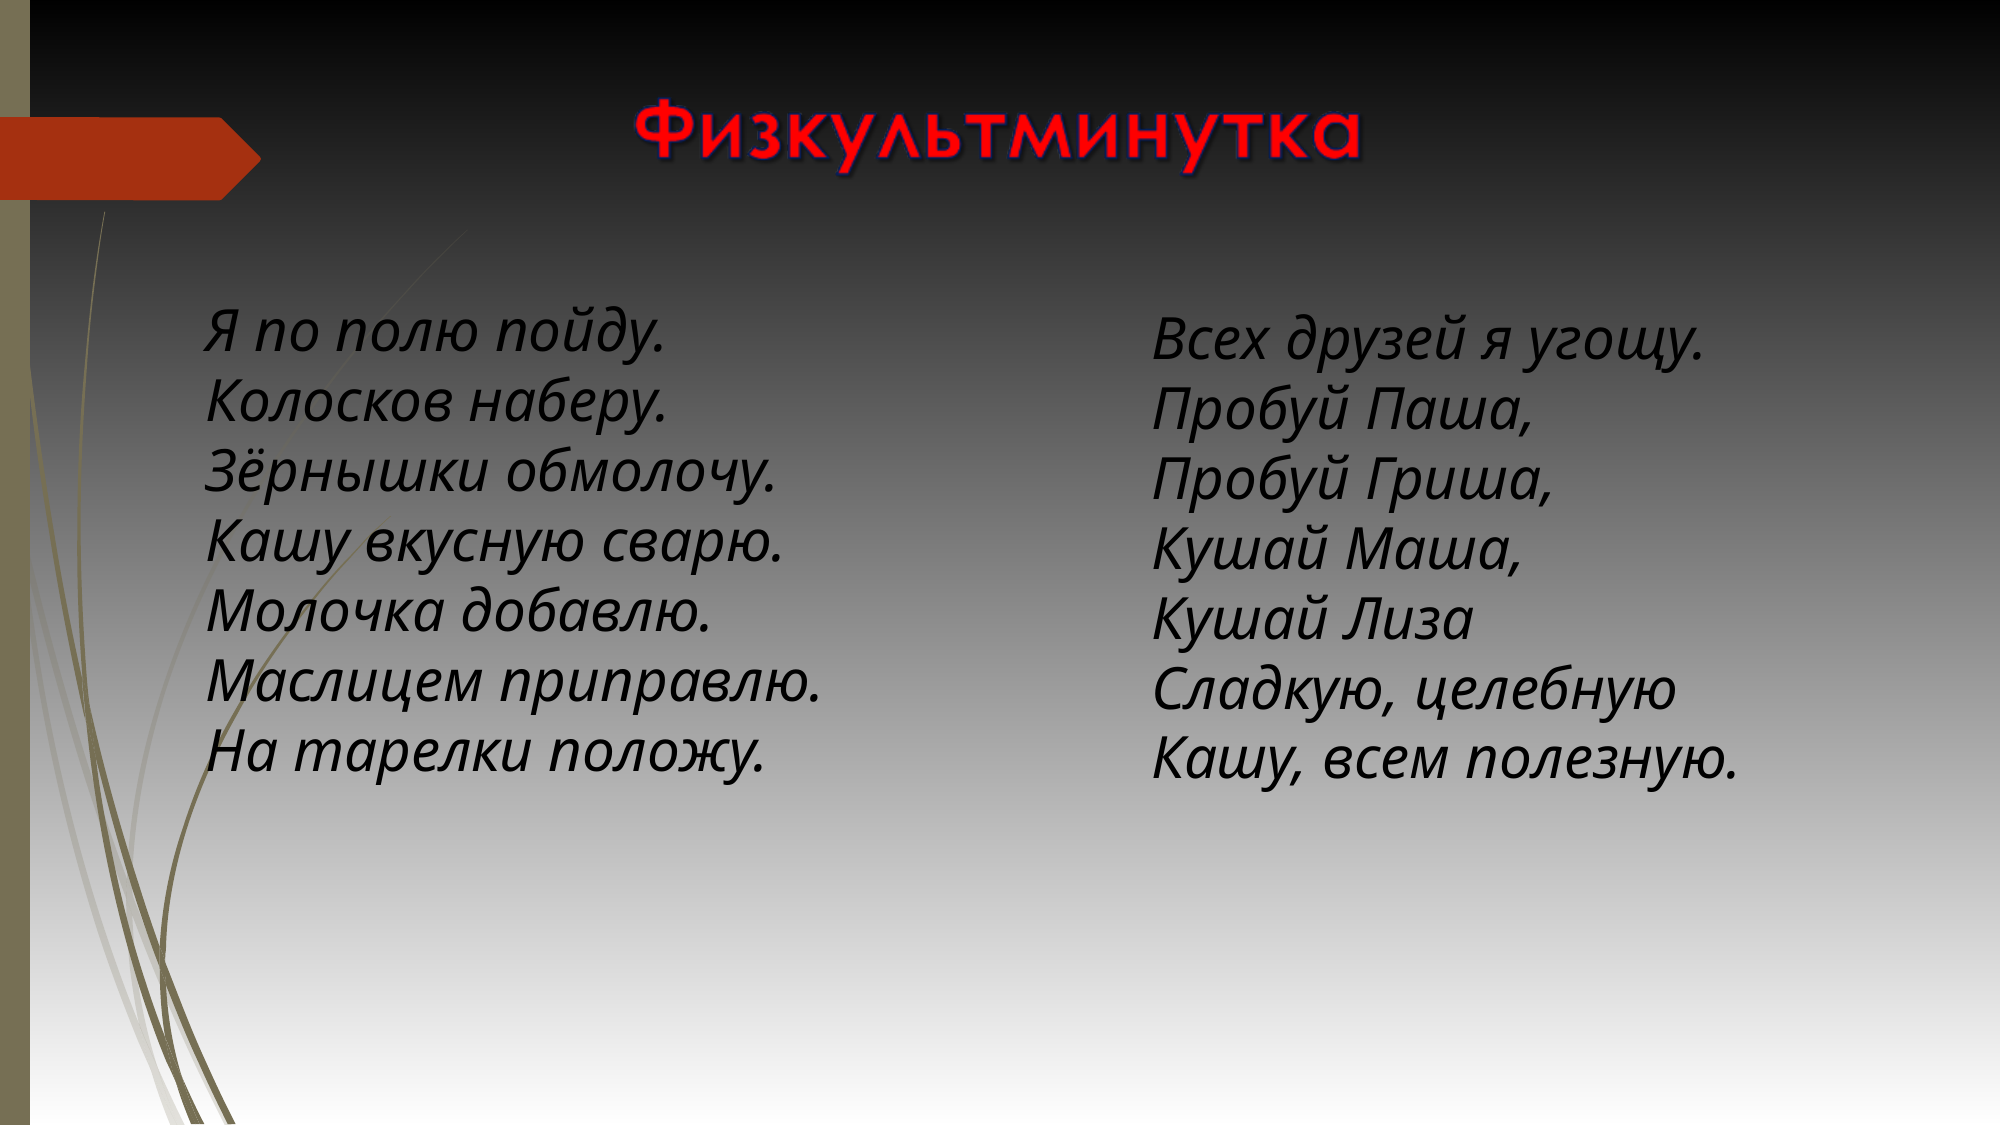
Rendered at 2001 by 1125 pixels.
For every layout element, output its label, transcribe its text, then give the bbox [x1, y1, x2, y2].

picture [0, 49, 2000, 236]
text_box Всех друзей я угощу. Пробуй Паша, Пробуй Гриша, Кушай Маша, Кушай Лиза Сладкую, целебную Кашу, всем полезную. [1136, 293, 1881, 799]
text_box Я по полю пойду. Колосков наберу. Зёрнышки обмолочу. Кашу вкусную сварю. Молочка добавлю. Маслицем приправлю. На тарелки положу. [190, 285, 955, 791]
